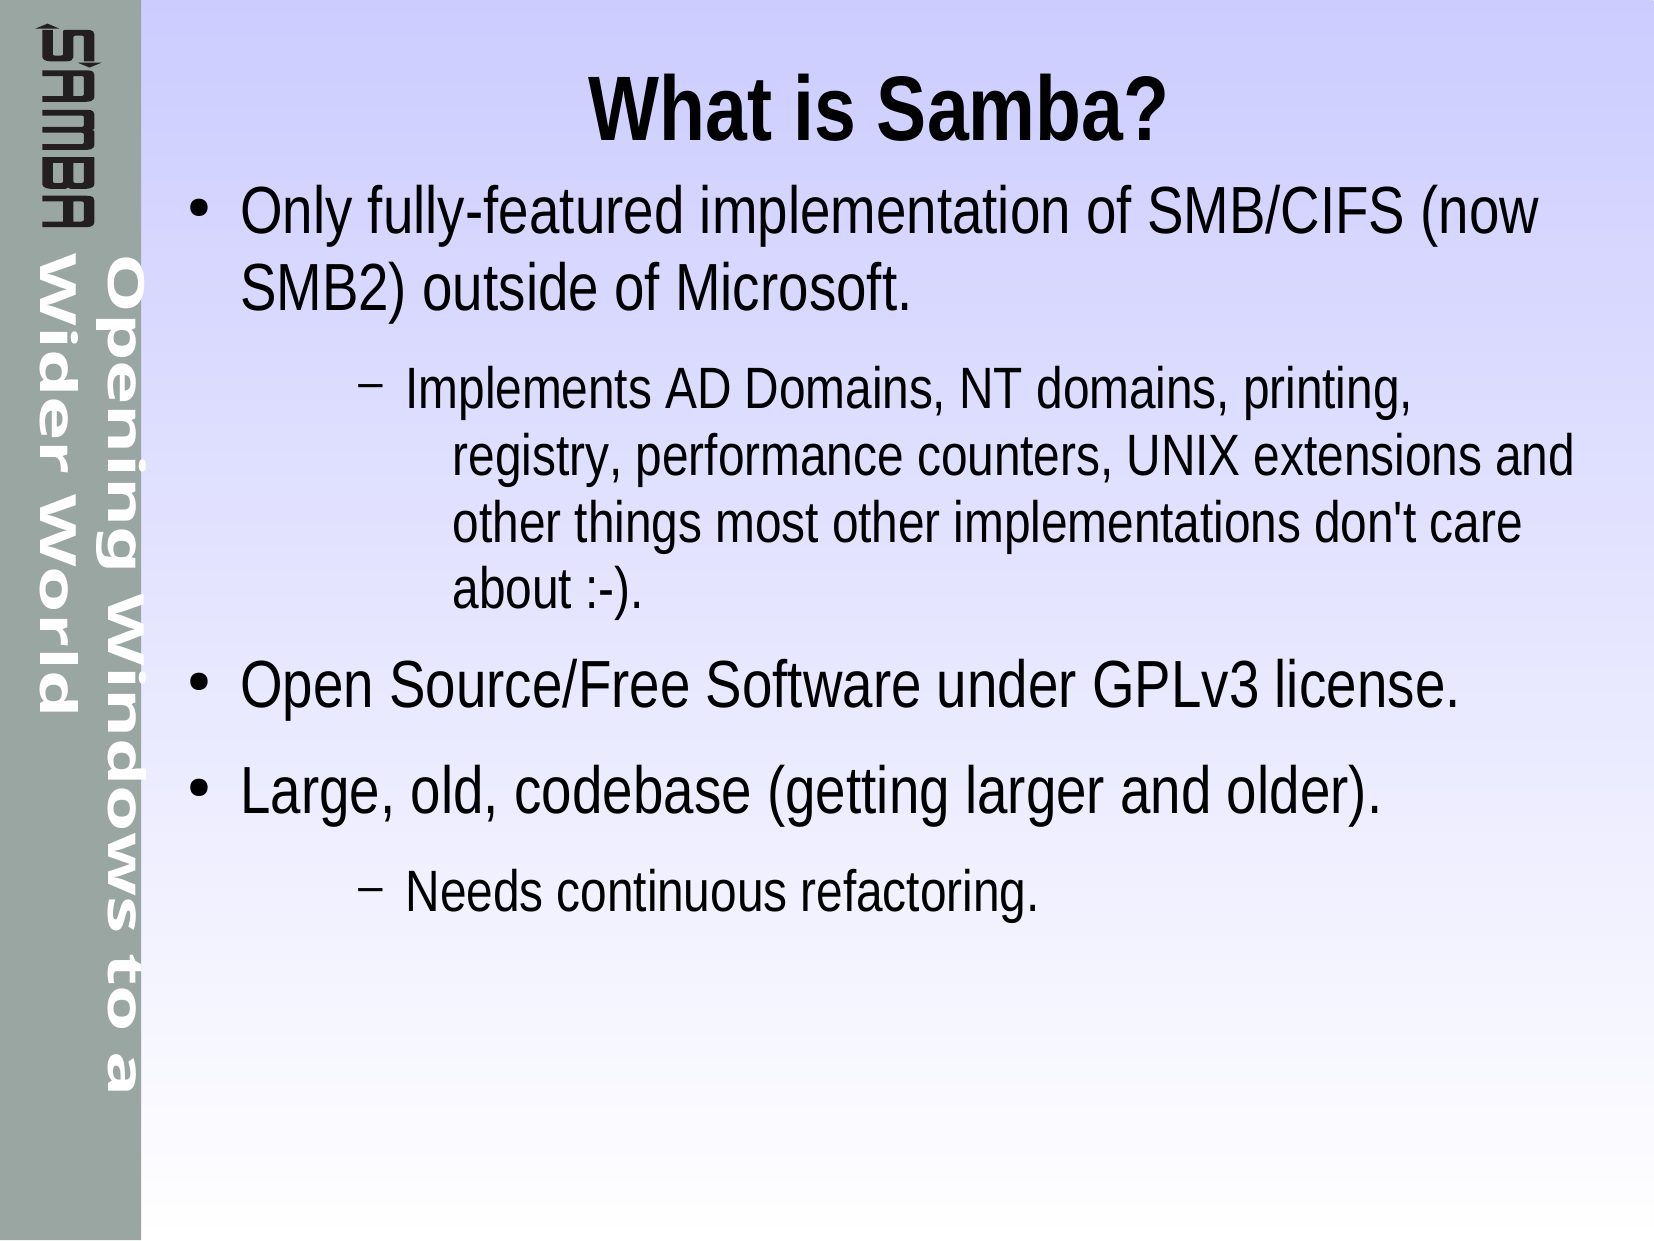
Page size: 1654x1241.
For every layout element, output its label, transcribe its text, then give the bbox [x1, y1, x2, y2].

list Only fully-featured implementation of SMB/CIFS (now SMB2) outside of Microsoft. Implements AD Domains, NT domains, printing, registry, performance counters, UNIX extensions and other things most other implementations don't care about :-). Open Source/Free Software under GPLv3 license. Large, old, codebase (getting larger and older). Needs continuous refactoring. [169, 171, 1582, 1235]
title What is Samba? [173, 3, 1586, 211]
